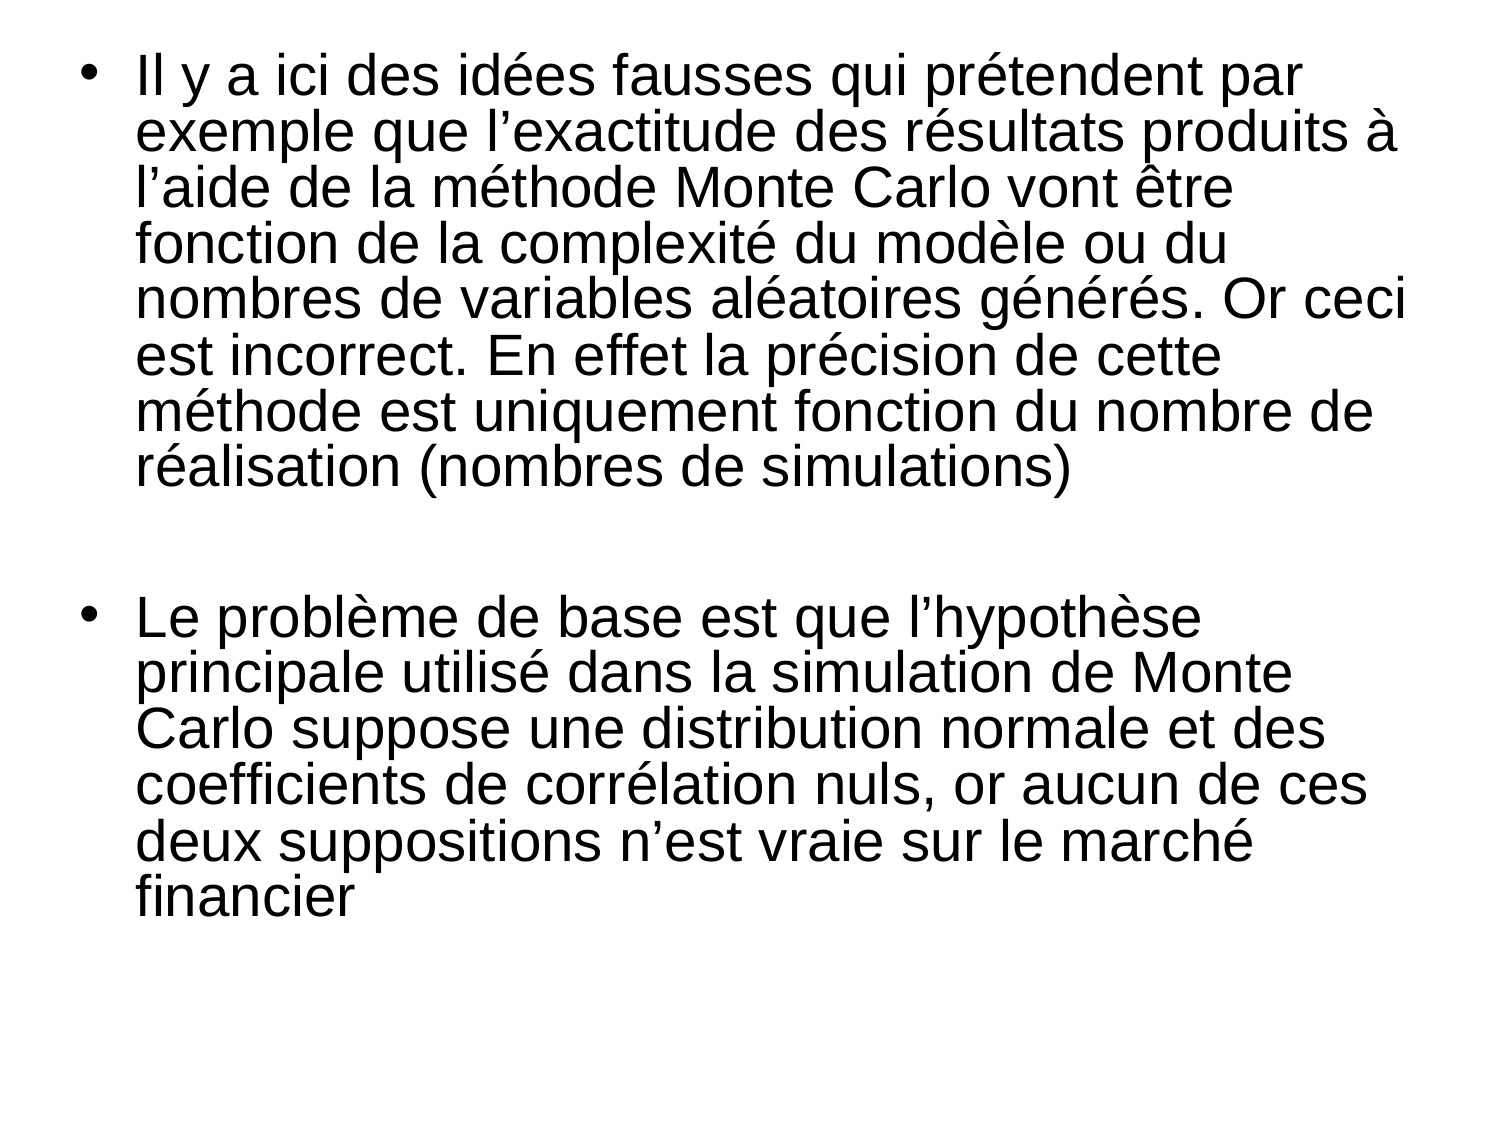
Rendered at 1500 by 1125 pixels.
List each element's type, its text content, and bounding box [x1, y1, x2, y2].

list Il y a ici des idées fausses qui prétendent par exemple que l’exactitude des résultats produits à l’aide de la méthode Monte Carlo vont être fonction de la complexité du modèle ou du nombres de variables aléatoires générés. Or ceci est incorrect. En effet la précision de cette méthode est uniquement fonction du nombre de réalisation (nombres de simulations) Le problème de base est que l’hypothèse principale utilisé dans la simulation de Monte Carlo suppose une distribution normale et des coefficients de corrélation nuls, or aucun de ces deux suppositions n’est vraie sur le marché financier [64, 42, 1427, 1010]
